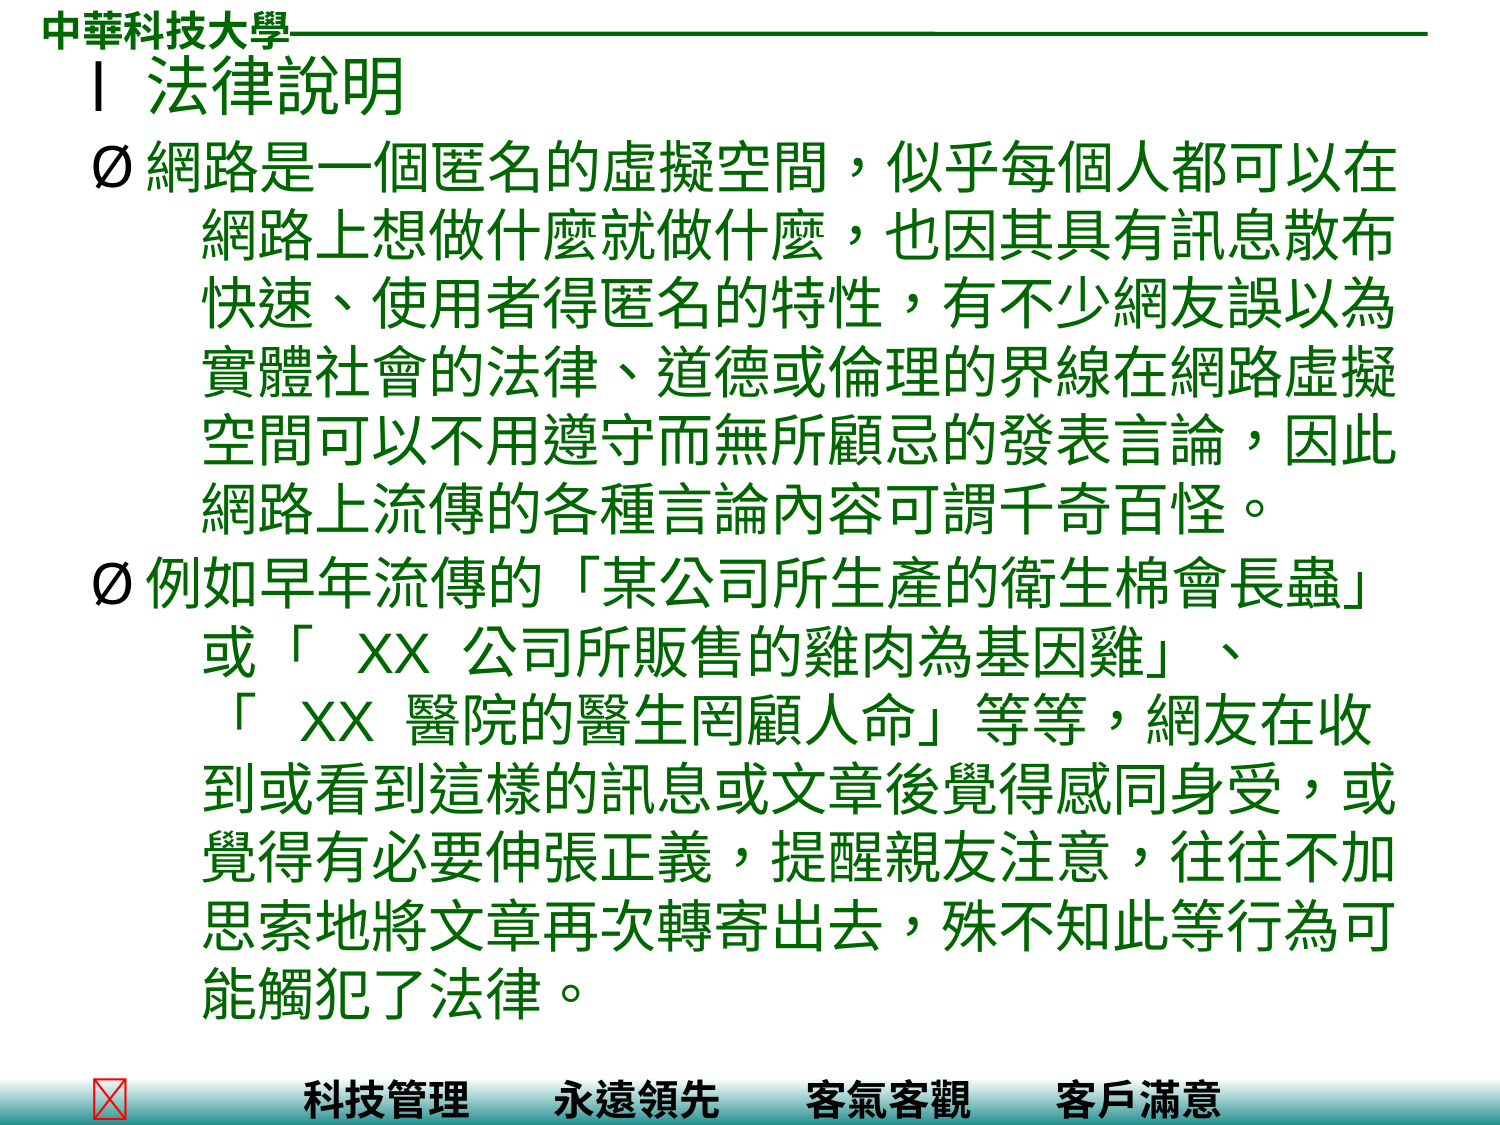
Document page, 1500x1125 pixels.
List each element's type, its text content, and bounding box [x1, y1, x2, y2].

list 法律說明 網路是一個匿名的虛擬空間，似乎每個人都可以在網路上想做什麼就做什麼，也因其具有訊息散布快速、使用者得匿名的特性，有不少網友誤以為實體社會的法律、道德或倫理的界線在網路虛擬空間可以不用遵守而無所顧忌的發表言論，因此網路上流傳的各種言論內容可謂千奇百怪。 例如早年流傳的「某公司所生產的衛生棉會長蟲」或「 XX 公司所販售的雞肉為基因雞」、「 XX 醫院的醫生罔顧人命」等等，網友在收到或看到這樣的訊息或文章後覺得感同身受，或覺得有必要伸張正義，提醒親友注意，往往不加思索地將文章再次轉寄出去，殊不知此等行為可能觸犯了法律。 [75, 46, 1426, 1110]
